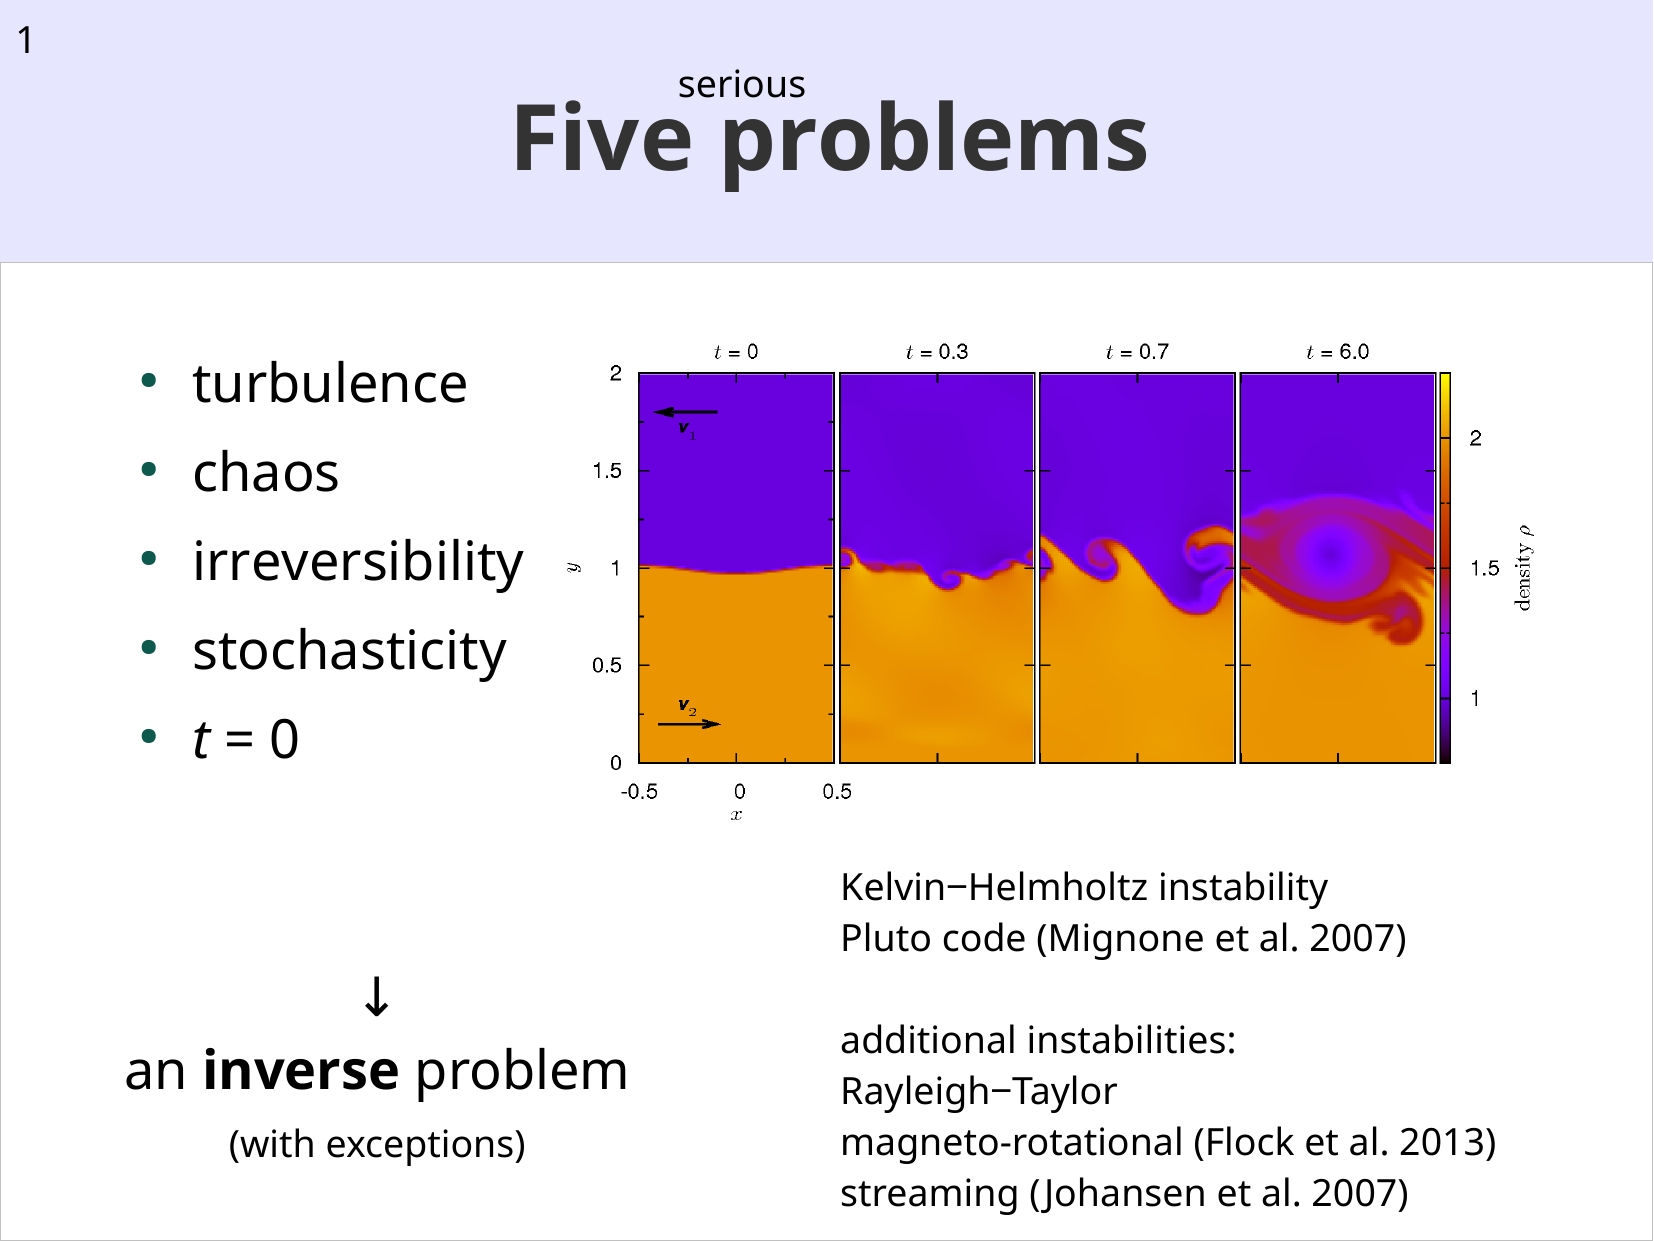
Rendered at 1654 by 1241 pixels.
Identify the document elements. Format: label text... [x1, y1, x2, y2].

list turbulence chaos irreversibility stochasticity t = 0 [121, 344, 1534, 1065]
picture [562, 337, 1538, 824]
text_box Kelvin‒Helmholtz instability Pluto code (Mignone et al. 2007) additional instabilities: Rayleigh‒Taylor magneto-rotational (Flock et al. 2013) streaming (Johansen et al. 2007) [825, 852, 1433, 1176]
text_box 1 [0, 5, 43, 65]
title Five problems [124, 31, 1536, 239]
text_box ↓ an inverse problem (with exceptions) [109, 950, 585, 1150]
text_box serious [663, 49, 804, 109]
